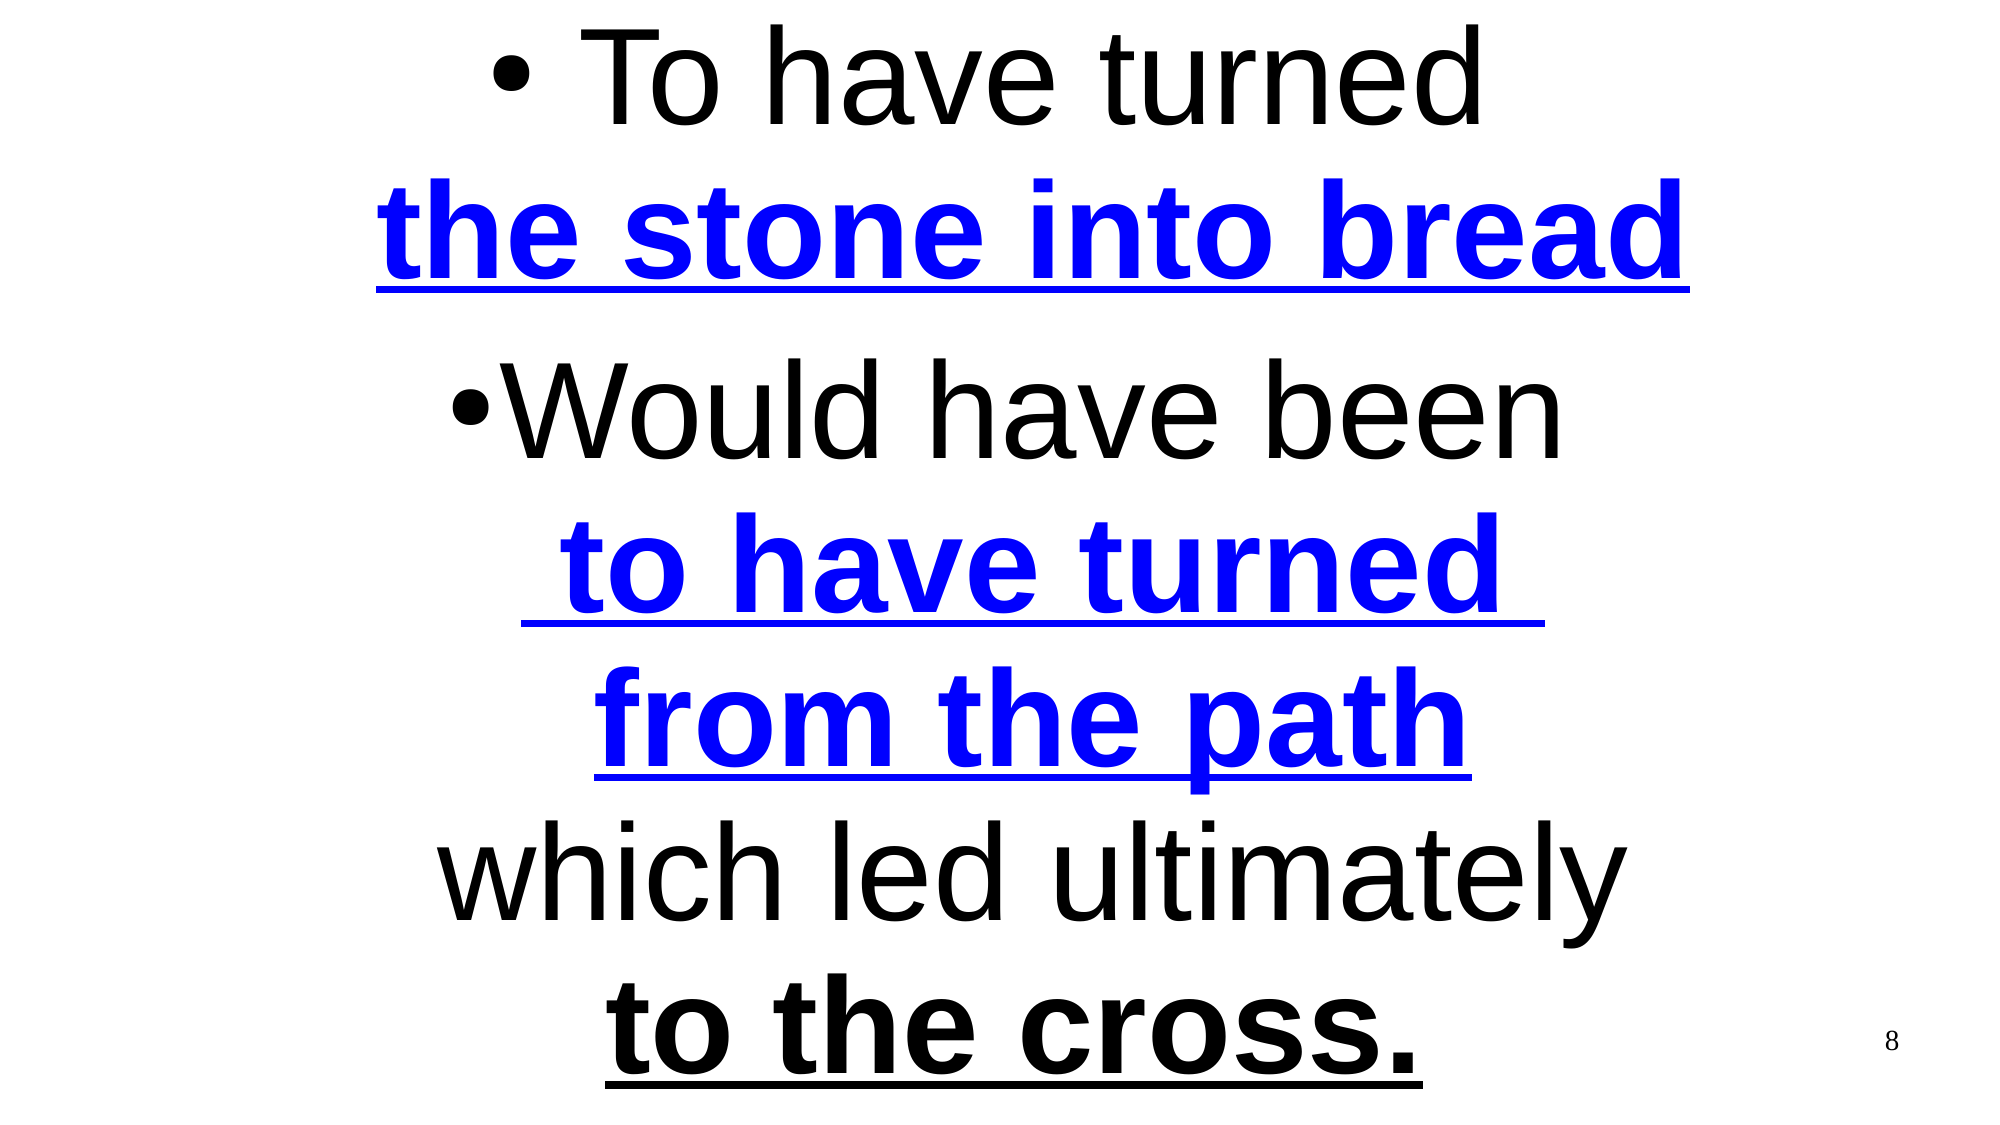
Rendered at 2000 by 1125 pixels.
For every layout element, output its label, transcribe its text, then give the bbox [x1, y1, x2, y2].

list To have turned the stone into bread Would have been to have turned from the path which led ultimately to the cross. [0, 0, 1996, 1123]
